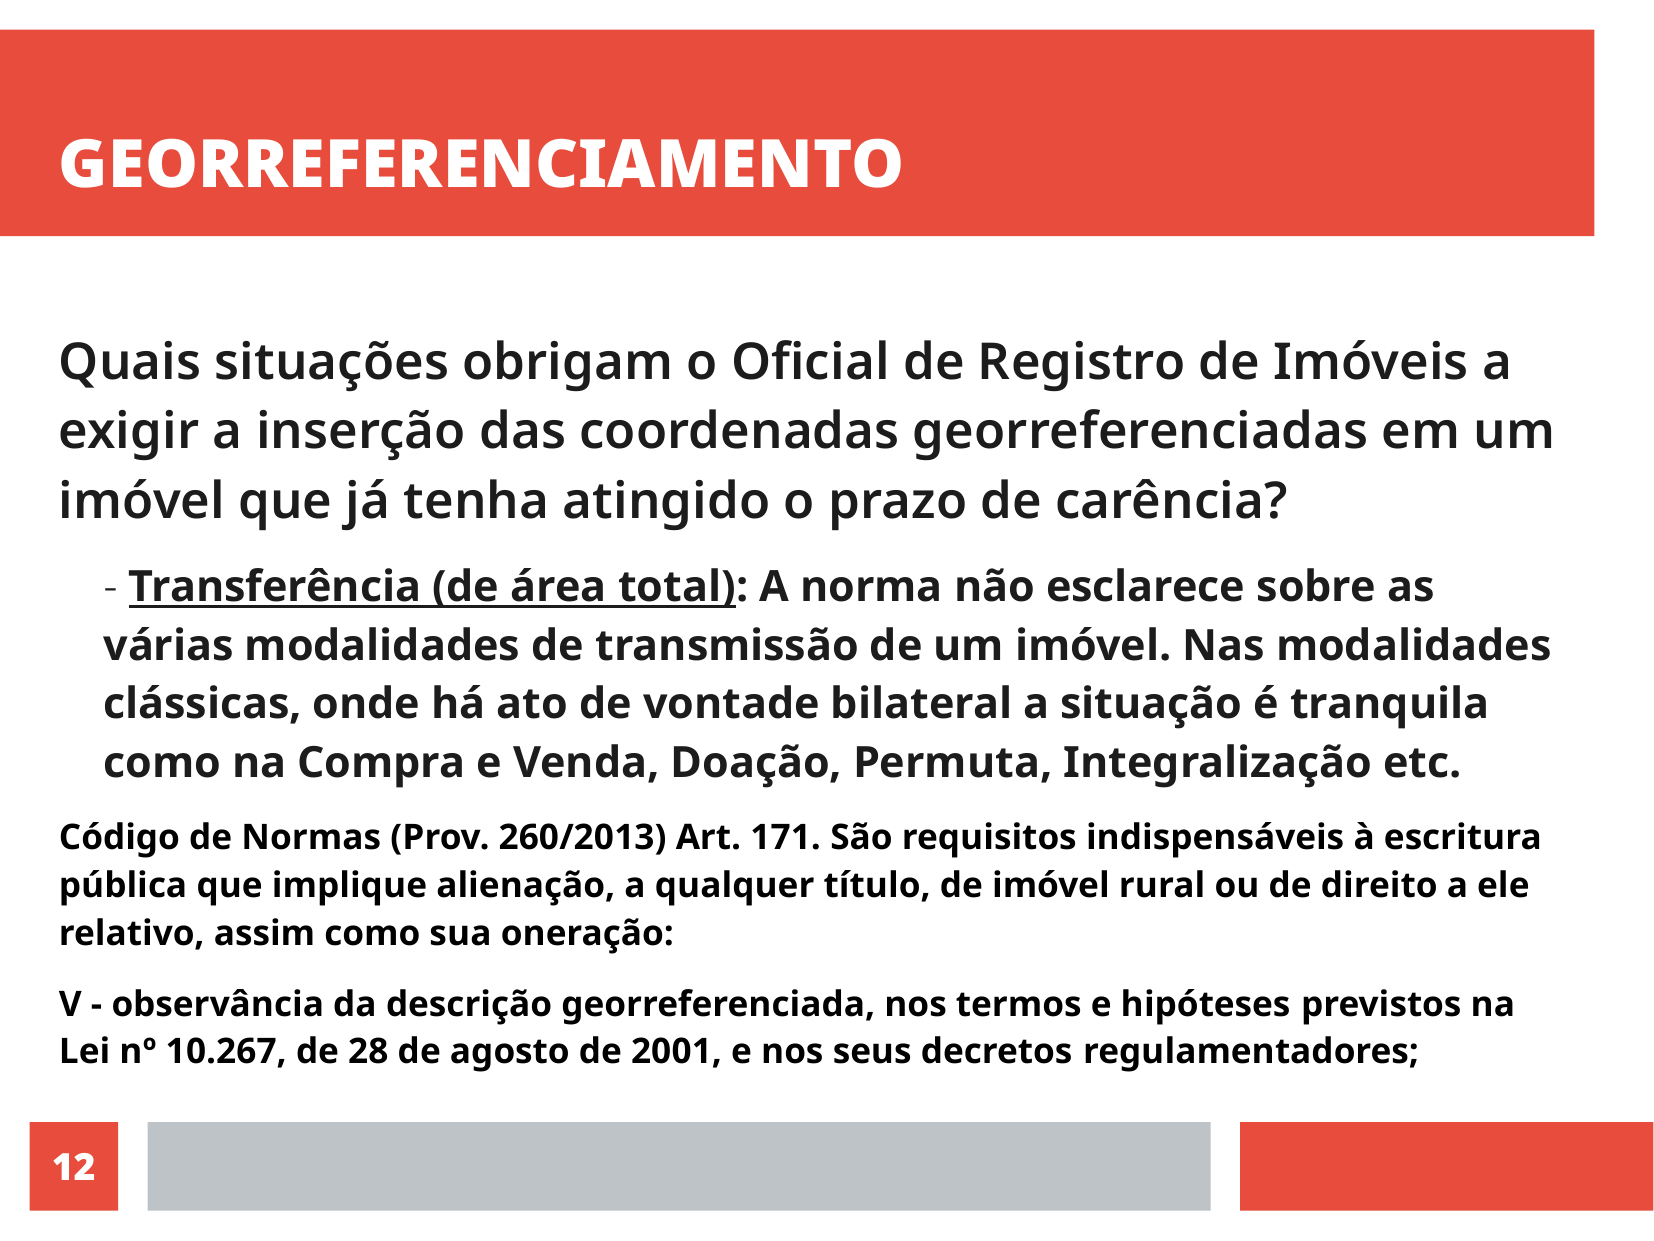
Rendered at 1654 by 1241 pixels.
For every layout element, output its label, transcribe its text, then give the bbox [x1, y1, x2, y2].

title GEORREFERENCIAMENTO [59, 59, 1595, 207]
list Quais situações obrigam o Oficial de Registro de Imóveis a exigir a inserção das coordenadas georreferenciadas em um imóvel que já tenha atingido o prazo de carência? - Transferência (de área total): A norma não esclarece sobre as várias modalidades de transmissão de um imóvel. Nas modalidades clássicas, onde há ato de vontade bilateral a situação é tranquila como na Compra e Venda, Doação, Permuta, Integralização etc. Código de Normas (Prov. 260/2013) Art. 171. São requisitos indispensáveis à escritura pública que implique alienação, a qualquer título, de imóvel rural ou de direito a ele relativo, assim como sua oneração: V - observância da descrição georreferenciada, nos termos e hipóteses previstos na Lei nº 10.267, de 28 de agosto de 2001, e nos seus decretos regulamentadores; [59, 324, 1565, 1093]
